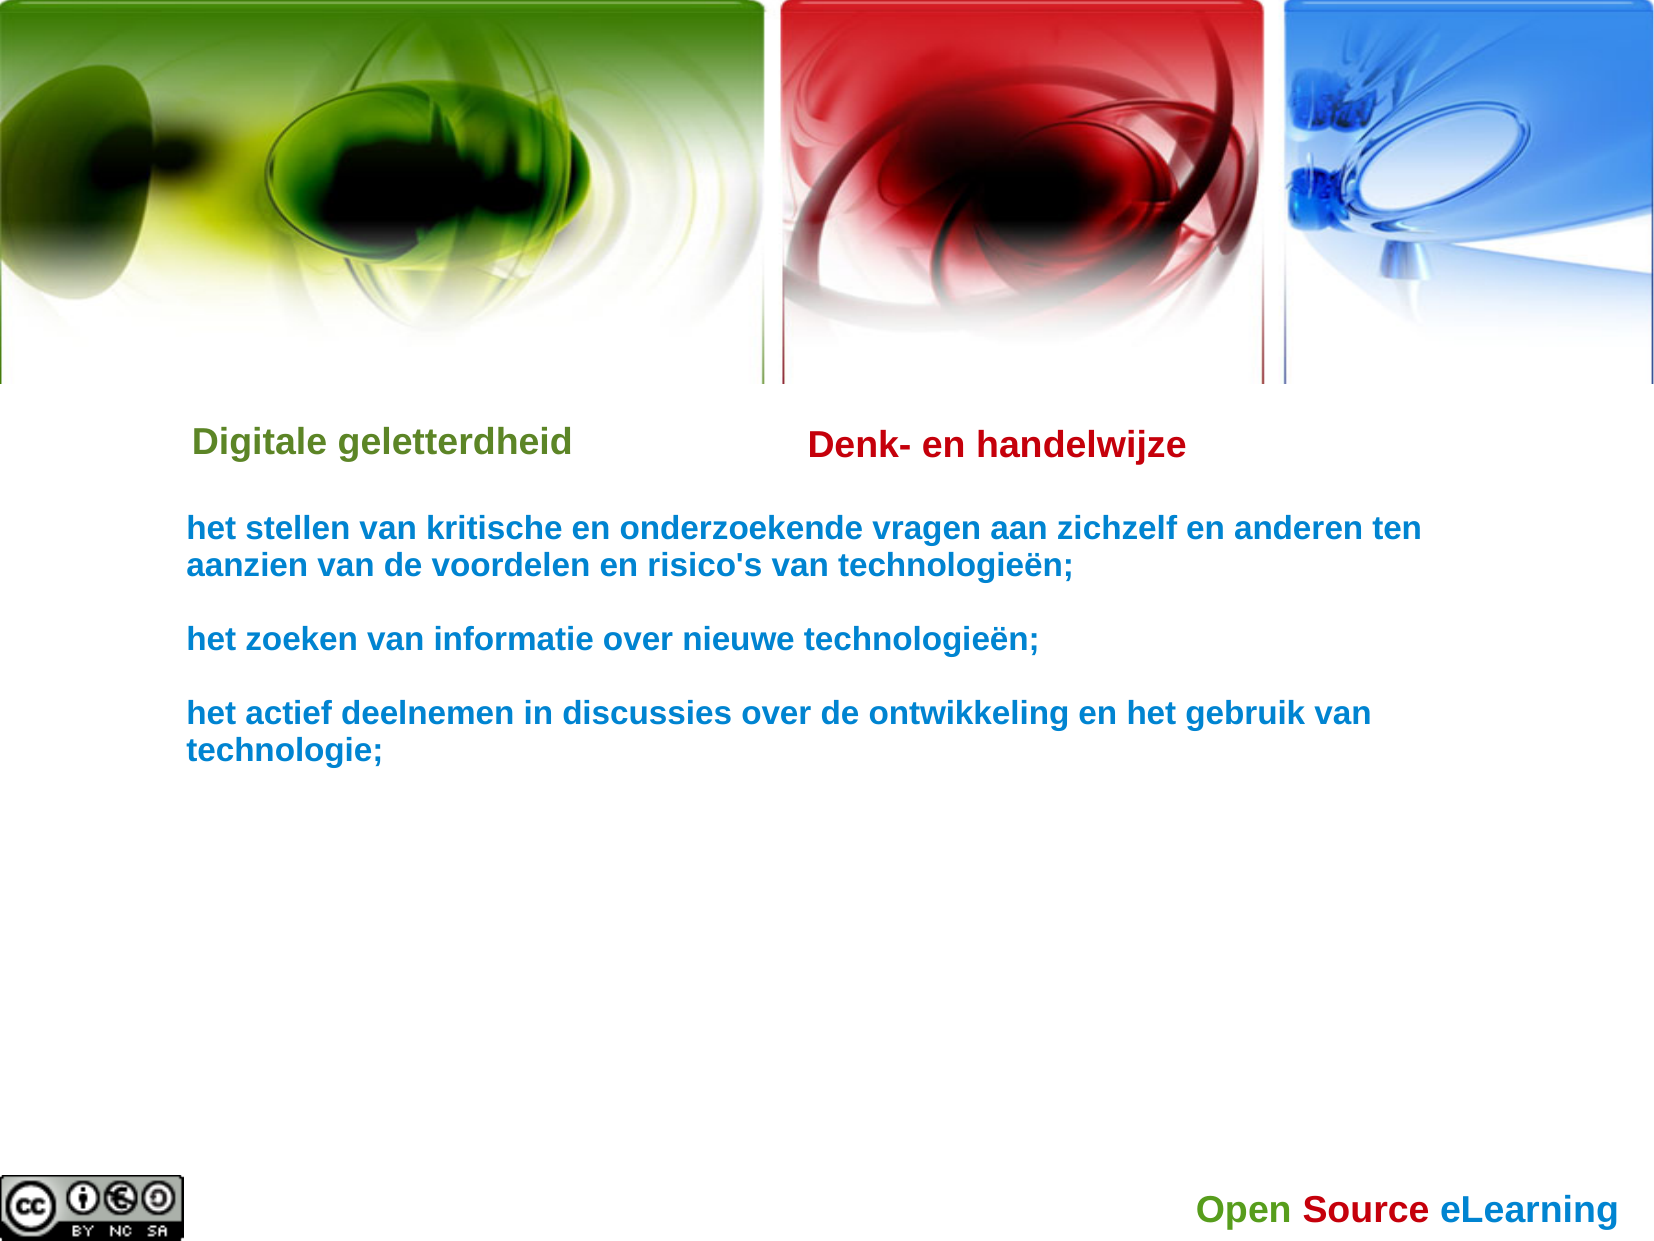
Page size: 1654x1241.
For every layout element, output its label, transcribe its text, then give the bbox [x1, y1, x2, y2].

text_box Digitale geletterdheid [177, 413, 658, 472]
picture [0, 1175, 184, 1241]
text_box Open Source eLearning [1181, 1181, 1654, 1240]
text_box Denk- en handelwijze [792, 415, 1300, 474]
text_box het stellen van kritische en onderzoekende vragen aan zichzelf en anderen ten aanzien van de voordelen en risico's van technologieën; het zoeken van informatie over nieuwe technologieën; het actief deelnemen in discussies over de ontwikkeling en het gebruik van technologie; [171, 501, 1447, 785]
picture [0, 0, 1654, 384]
